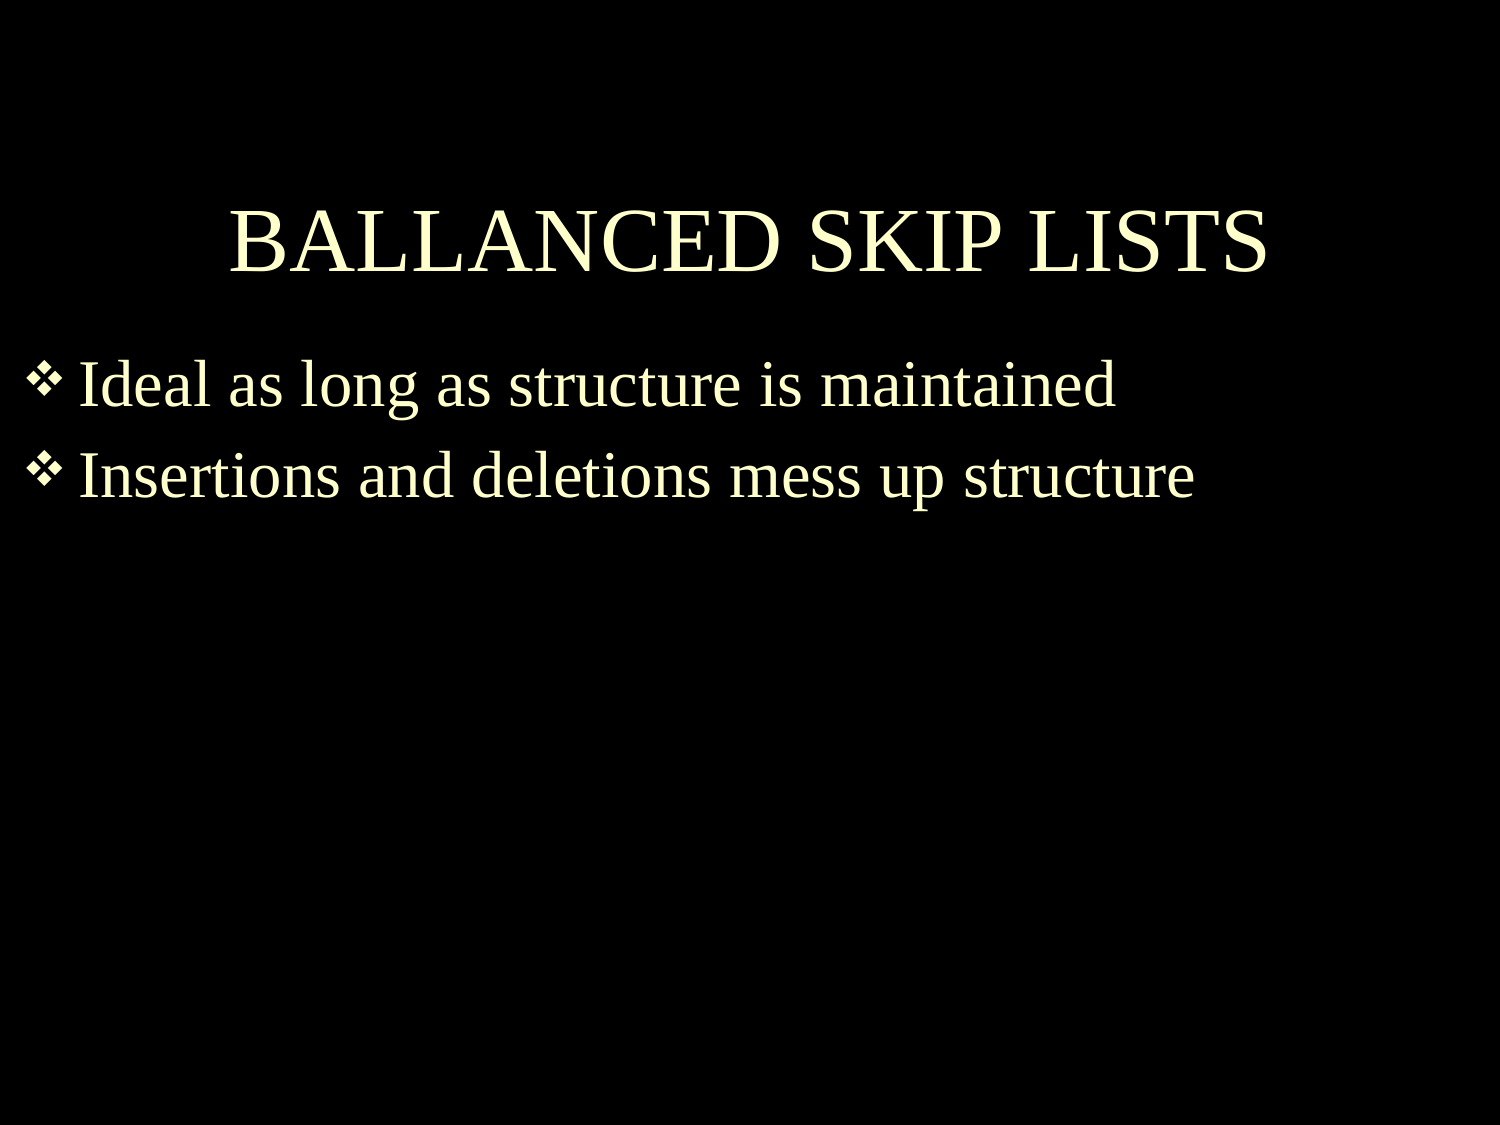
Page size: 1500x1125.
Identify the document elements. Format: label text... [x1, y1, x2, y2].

title BALLANCED SKIP LISTS [22, 153, 1480, 329]
list Ideal as long as structure is maintained Insertions and deletions mess up structure [22, 347, 1482, 1075]
